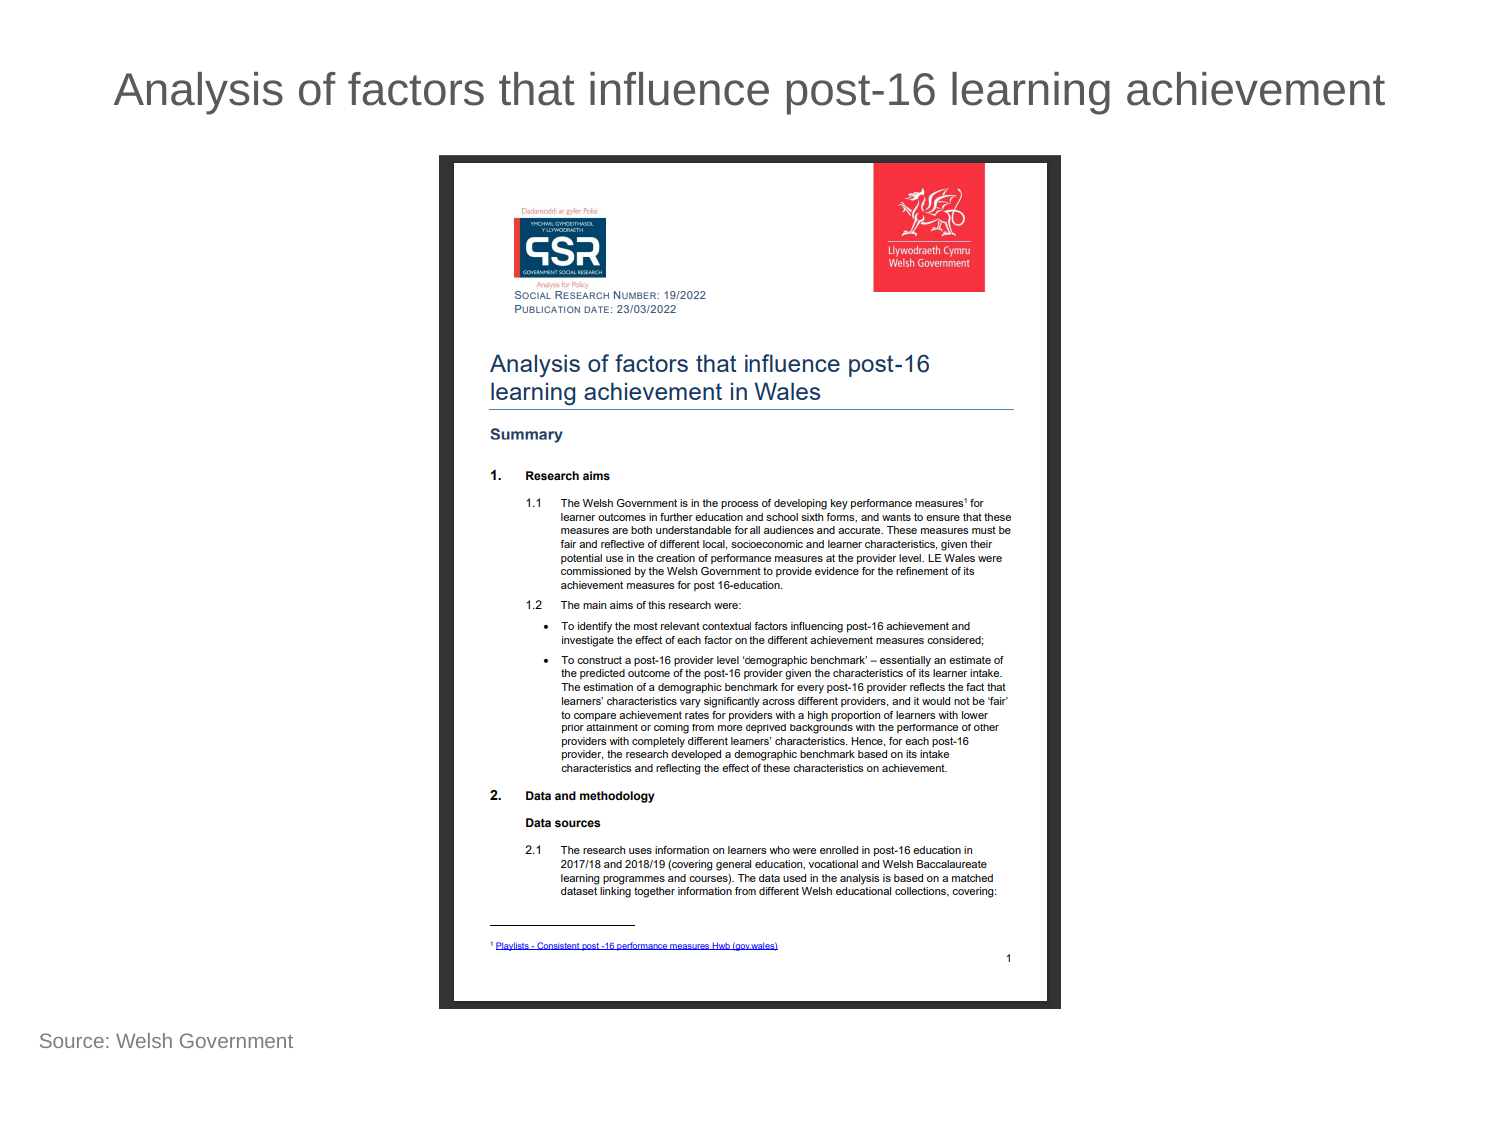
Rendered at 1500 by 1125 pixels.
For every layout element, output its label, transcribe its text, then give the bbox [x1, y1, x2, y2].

picture [439, 155, 1061, 1009]
title Analysis of factors that influence post-16 learning achievement [0, 1, 1500, 173]
text_box Source: Welsh Government [23, 1020, 1478, 1061]
